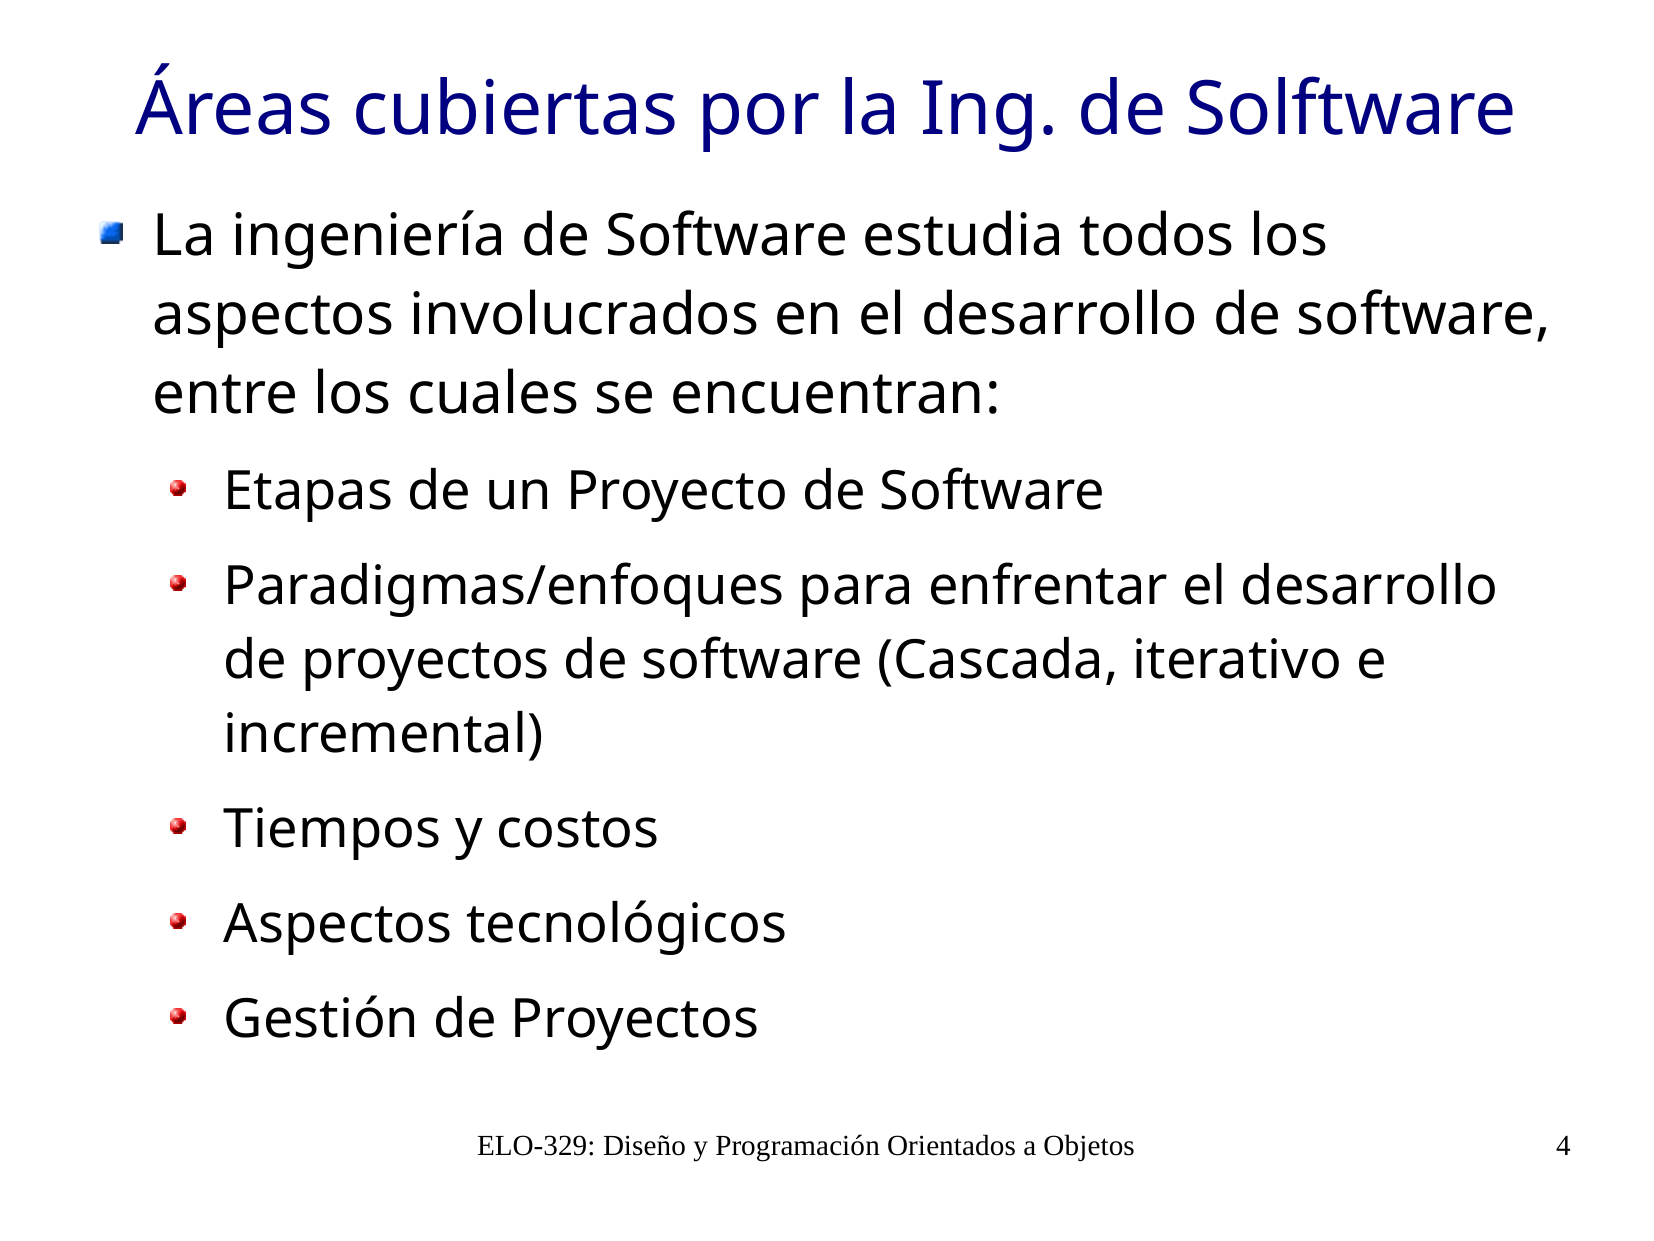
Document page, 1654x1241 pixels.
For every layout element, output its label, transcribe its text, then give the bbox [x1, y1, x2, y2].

list La ingeniería de Software estudia todos los aspectos involucrados en el desarrollo de software, entre los cuales se encuentran: Etapas de un Proyecto de Software Paradigmas/enfoques para enfrentar el desarrollo de proyectos de software (Cascada, iterativo e incremental)‏ Tiempos y costos Aspectos tecnológicos Gestión de Proyectos [81, 192, 1571, 1104]
title Áreas cubiertas por la Ing. de Solftware [82, 55, 1571, 156]
